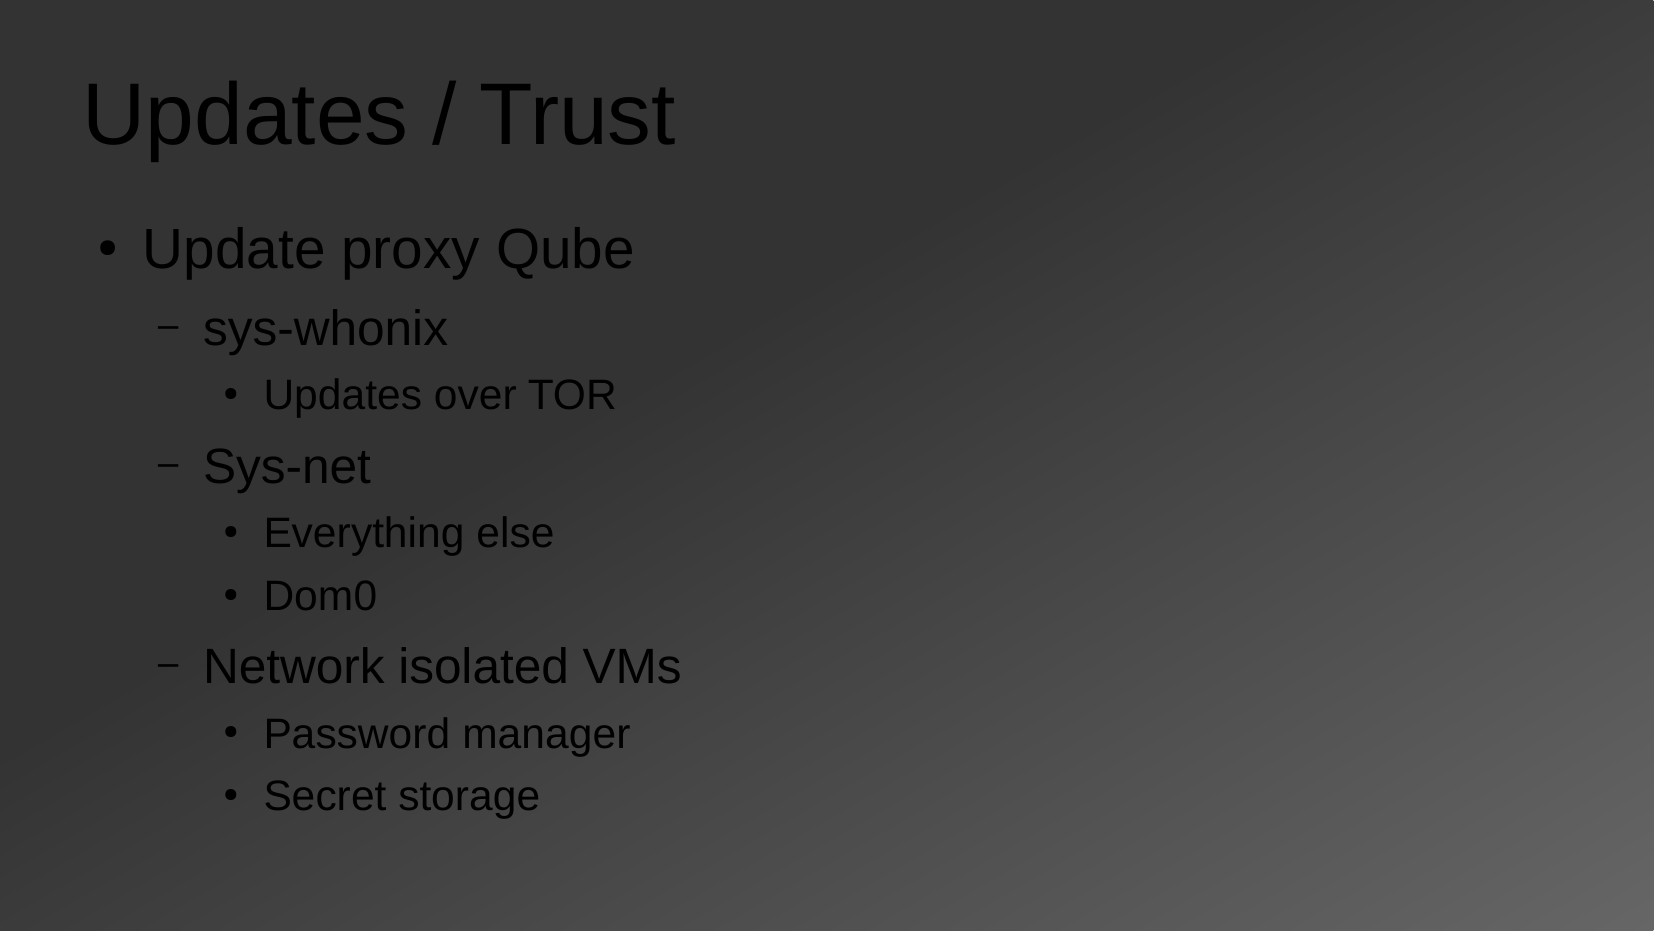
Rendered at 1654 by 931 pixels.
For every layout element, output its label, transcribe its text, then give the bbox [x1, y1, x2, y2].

list Update proxy Qube sys-whonix Updates over TOR Sys-net Everything else Dom0 Network isolated VMs Password manager Secret storage [82, 217, 1613, 826]
title Updates / Trust [82, 37, 1571, 193]
